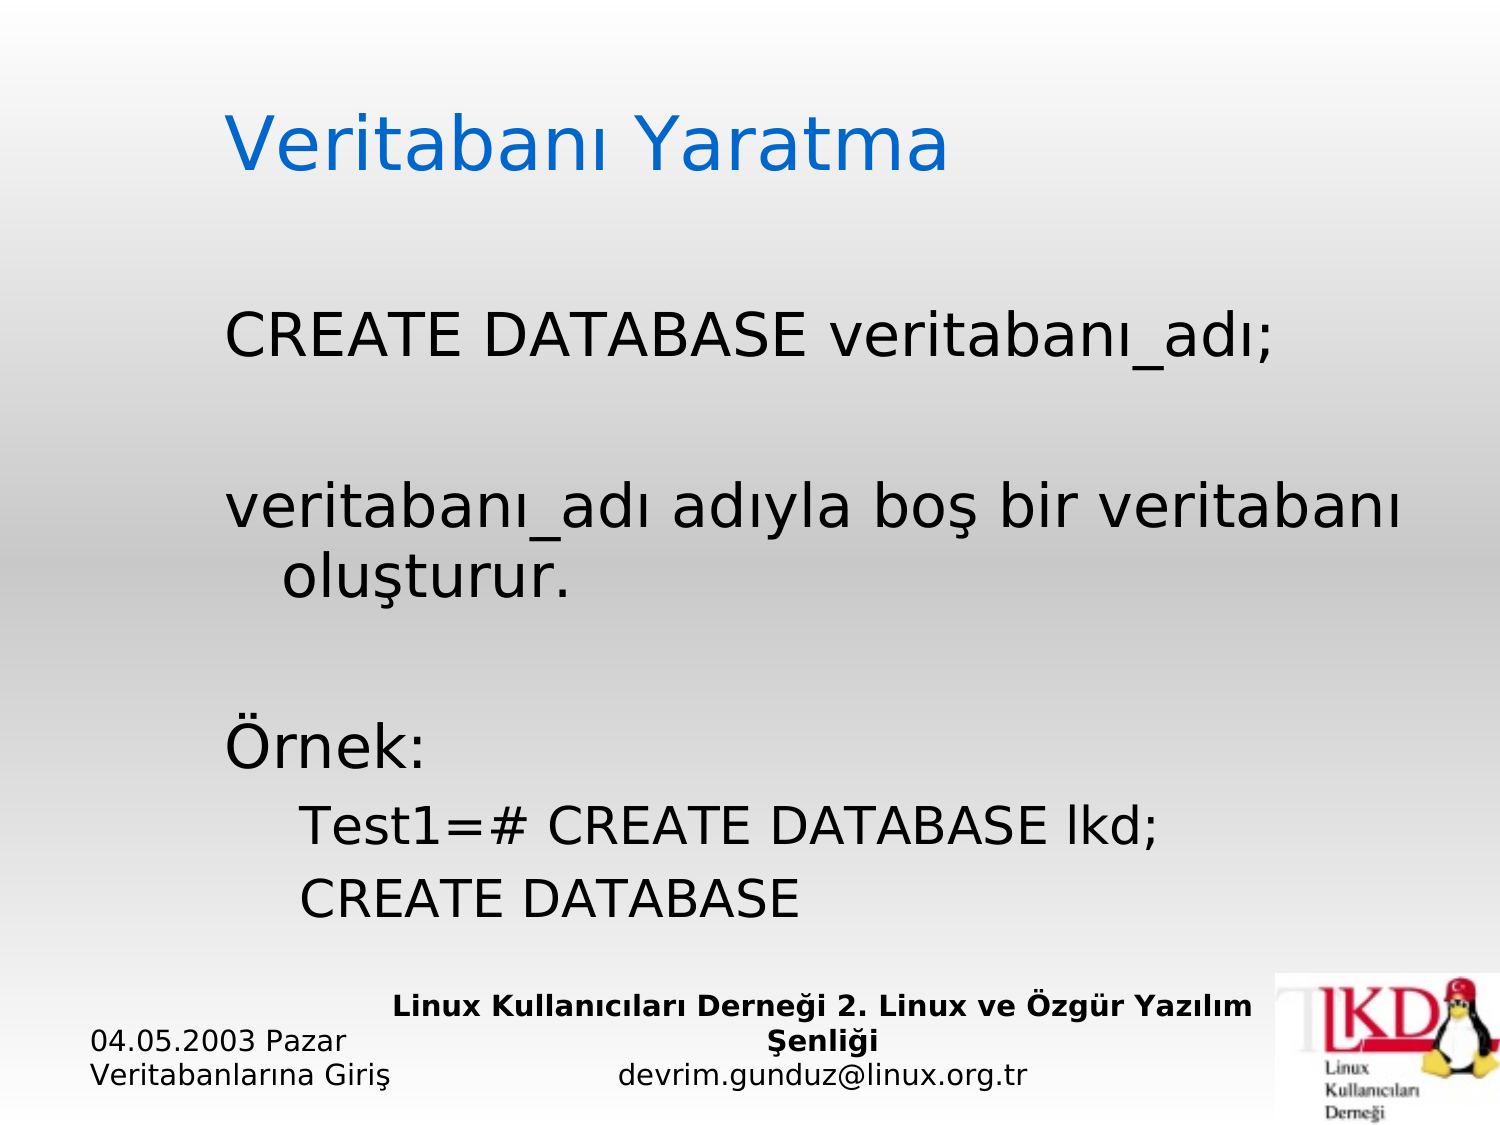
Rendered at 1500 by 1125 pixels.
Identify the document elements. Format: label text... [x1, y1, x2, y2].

list CREATE DATABASE veritabanı_adı; veritabanı_adı adıyla boş bir veritabanı oluşturur. Örnek: Test1=# CREATE DATABASE lkd; CREATE DATABASE [224, 299, 1425, 975]
title Veritabanı Yaratma [224, 49, 1425, 238]
picture [1275, 973, 1500, 1125]
